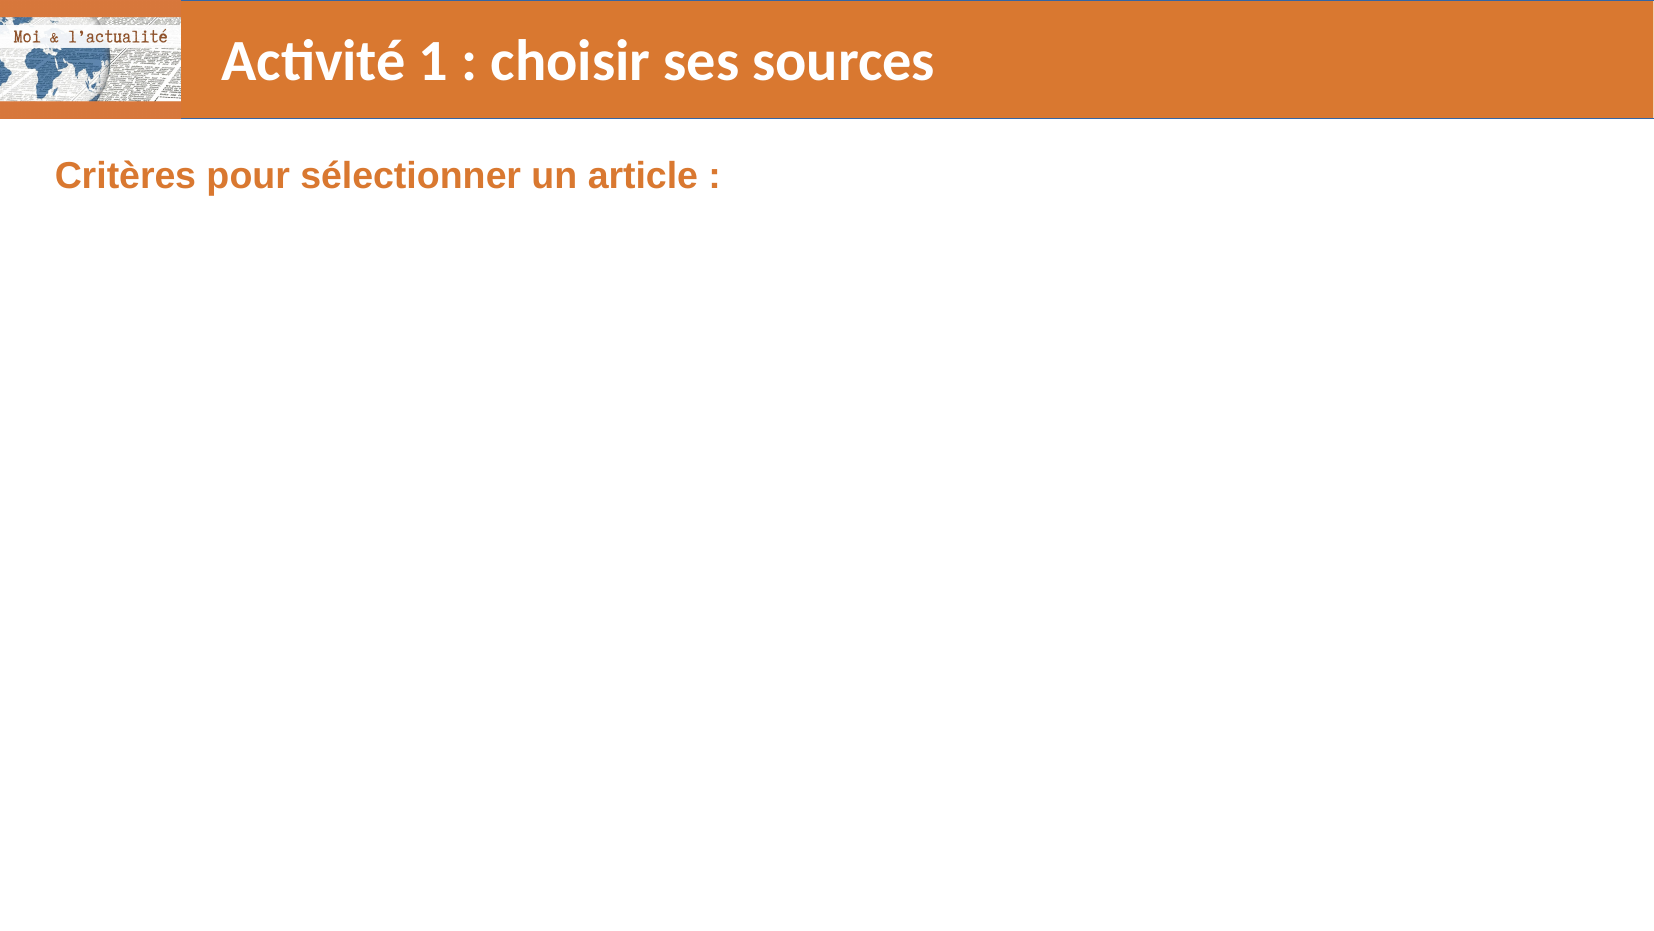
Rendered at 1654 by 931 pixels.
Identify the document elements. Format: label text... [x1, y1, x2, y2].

text_box [181, 0, 1654, 119]
text_box Activité 1 : choisir ses sources [206, 29, 1329, 103]
text_box Critères pour sélectionner un article : [29, 147, 1625, 237]
picture [0, 0, 181, 119]
